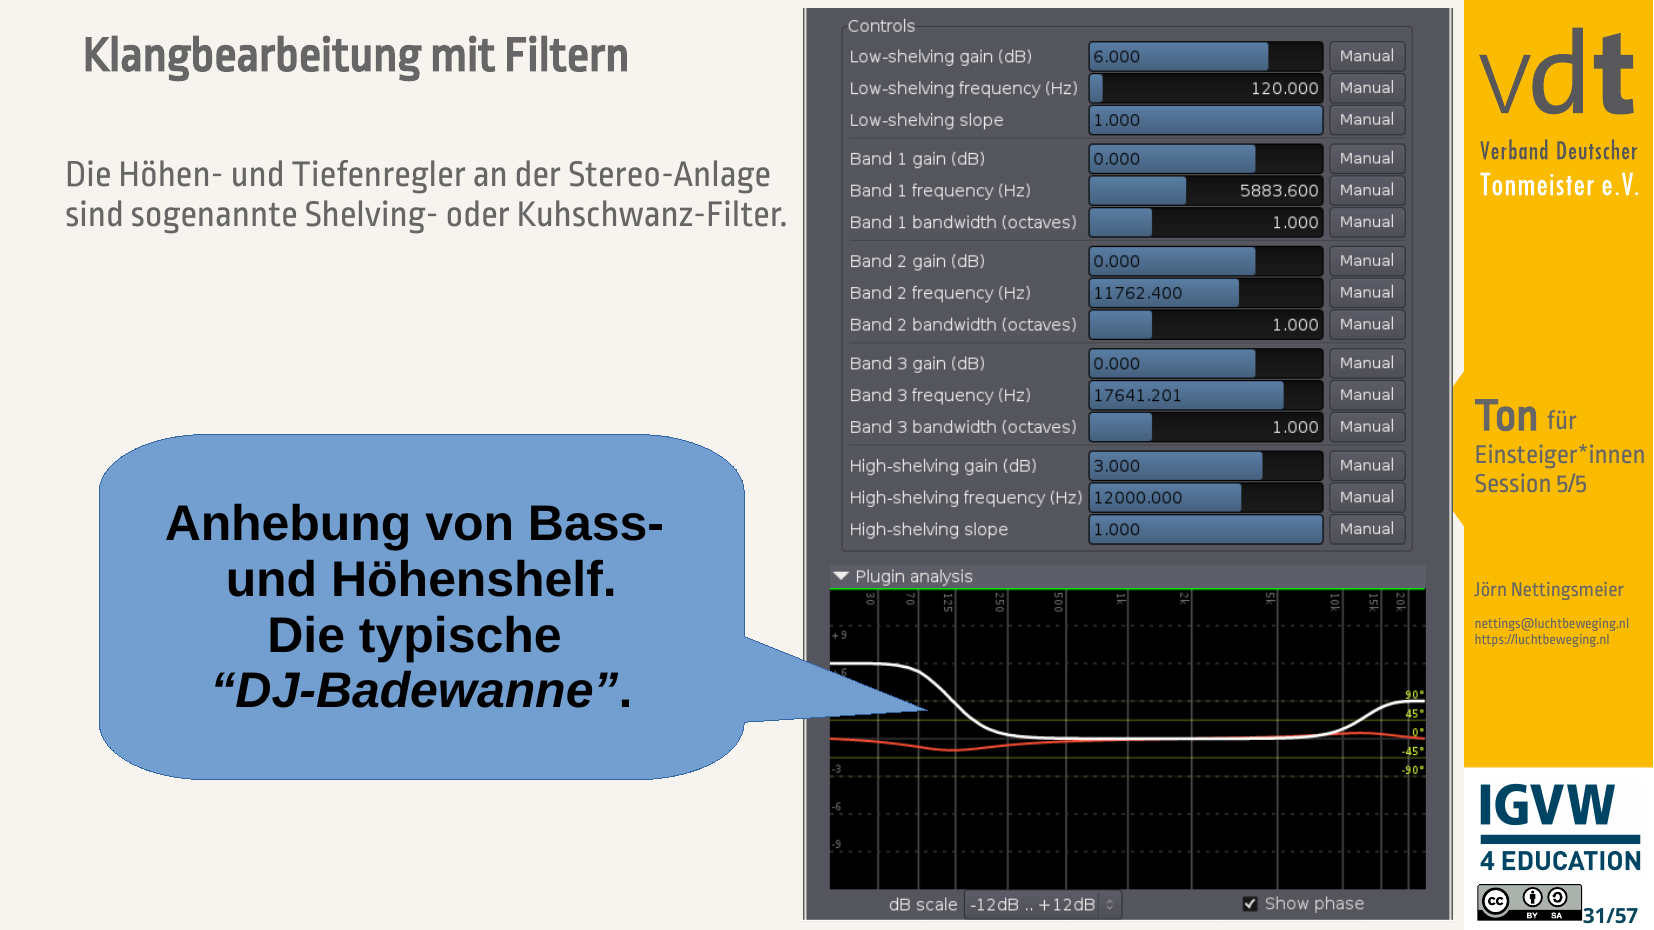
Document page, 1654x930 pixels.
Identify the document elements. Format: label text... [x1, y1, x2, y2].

list Die Höhen- und Tiefenregler an der Stereo-Anlage sind sogenannte Shelving- oder Kuhschwanz-Filter. [0, 154, 792, 886]
title Klangbearbeitung mit Filtern [82, 4, 1571, 107]
picture [803, 8, 1453, 922]
picture [1477, 780, 1646, 882]
text_box Anhebung von Bass- und Höhenshelf. Die typische “DJ-Badewanne”. [99, 434, 928, 780]
